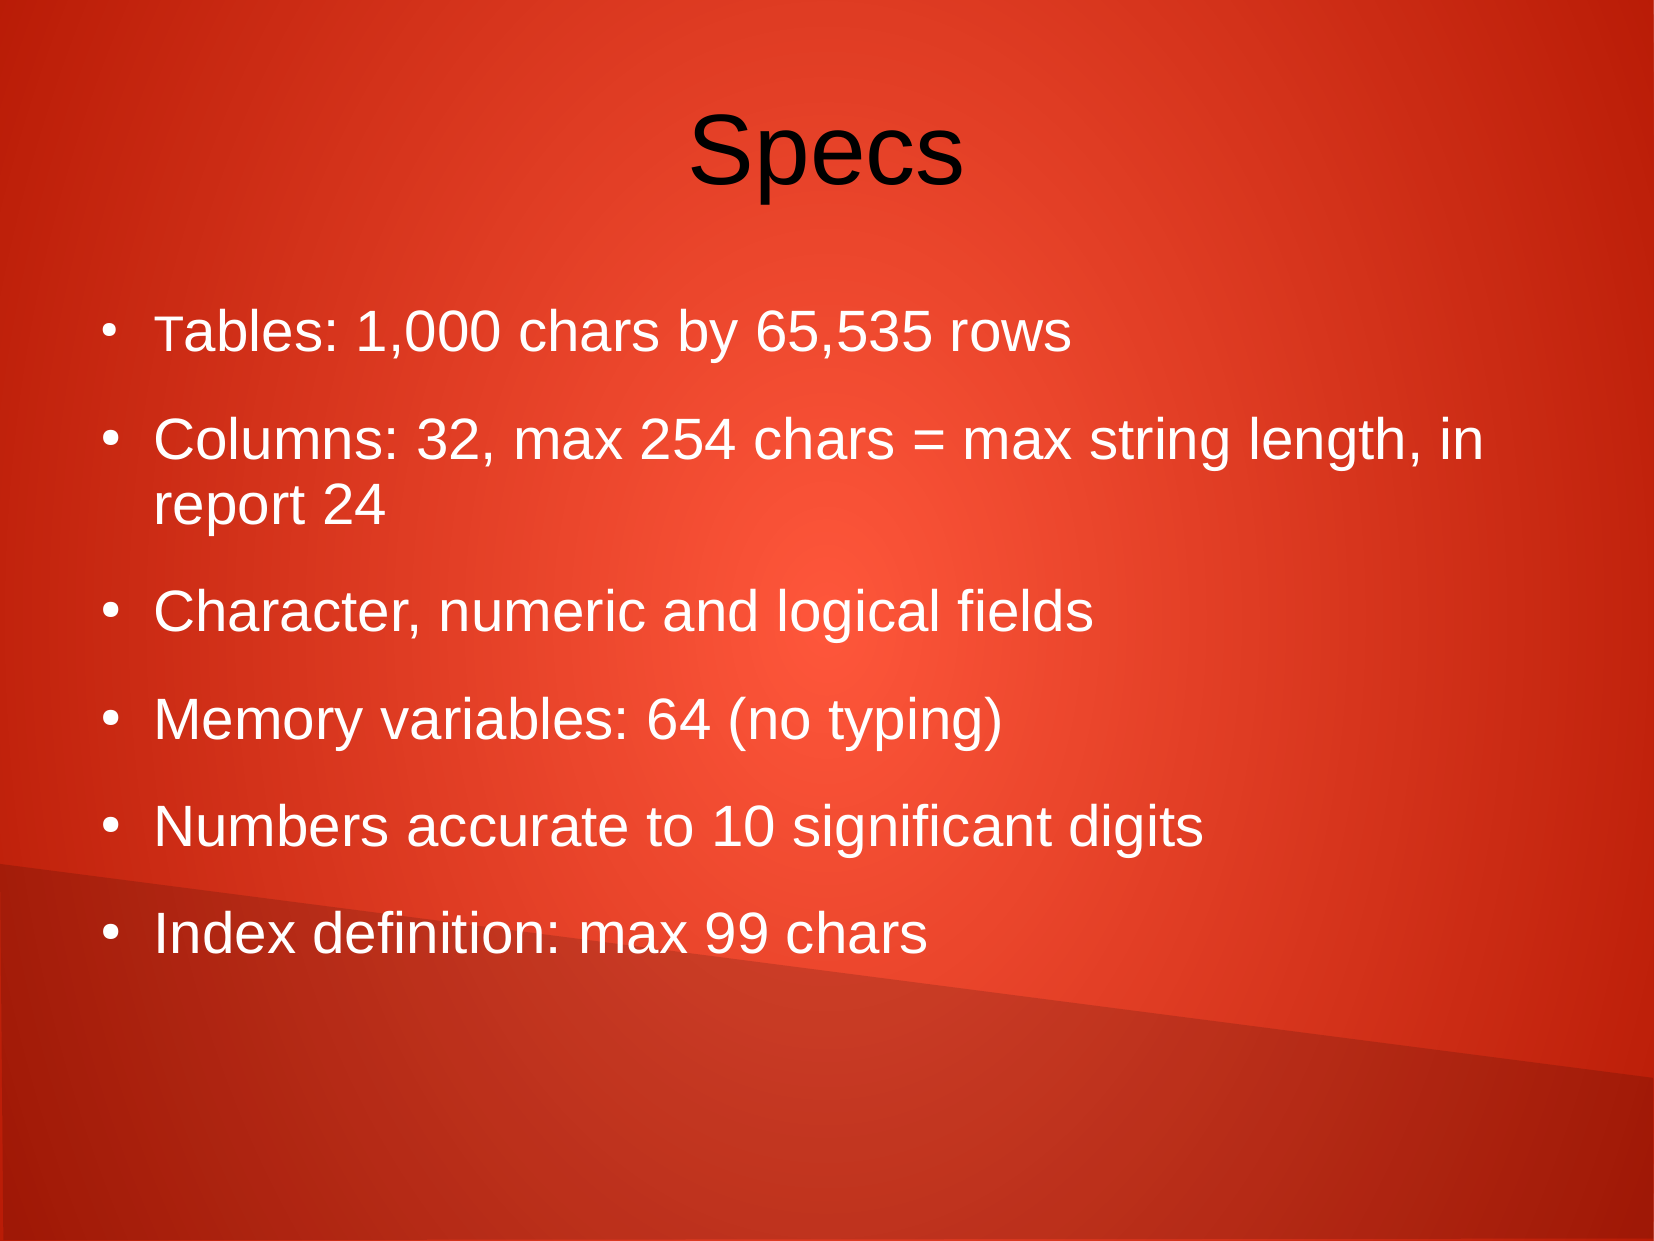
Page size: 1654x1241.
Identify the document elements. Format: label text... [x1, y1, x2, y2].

list Tables: 1,000 chars by 65,535 rows Columns: 32, max 254 chars = max string length, in report 24 Character, numeric and logical fields Memory variables: 64 (no typing) Numbers accurate to 10 significant digits Index definition: max 99 chars [82, 299, 1571, 1134]
title Specs [82, 47, 1571, 252]
